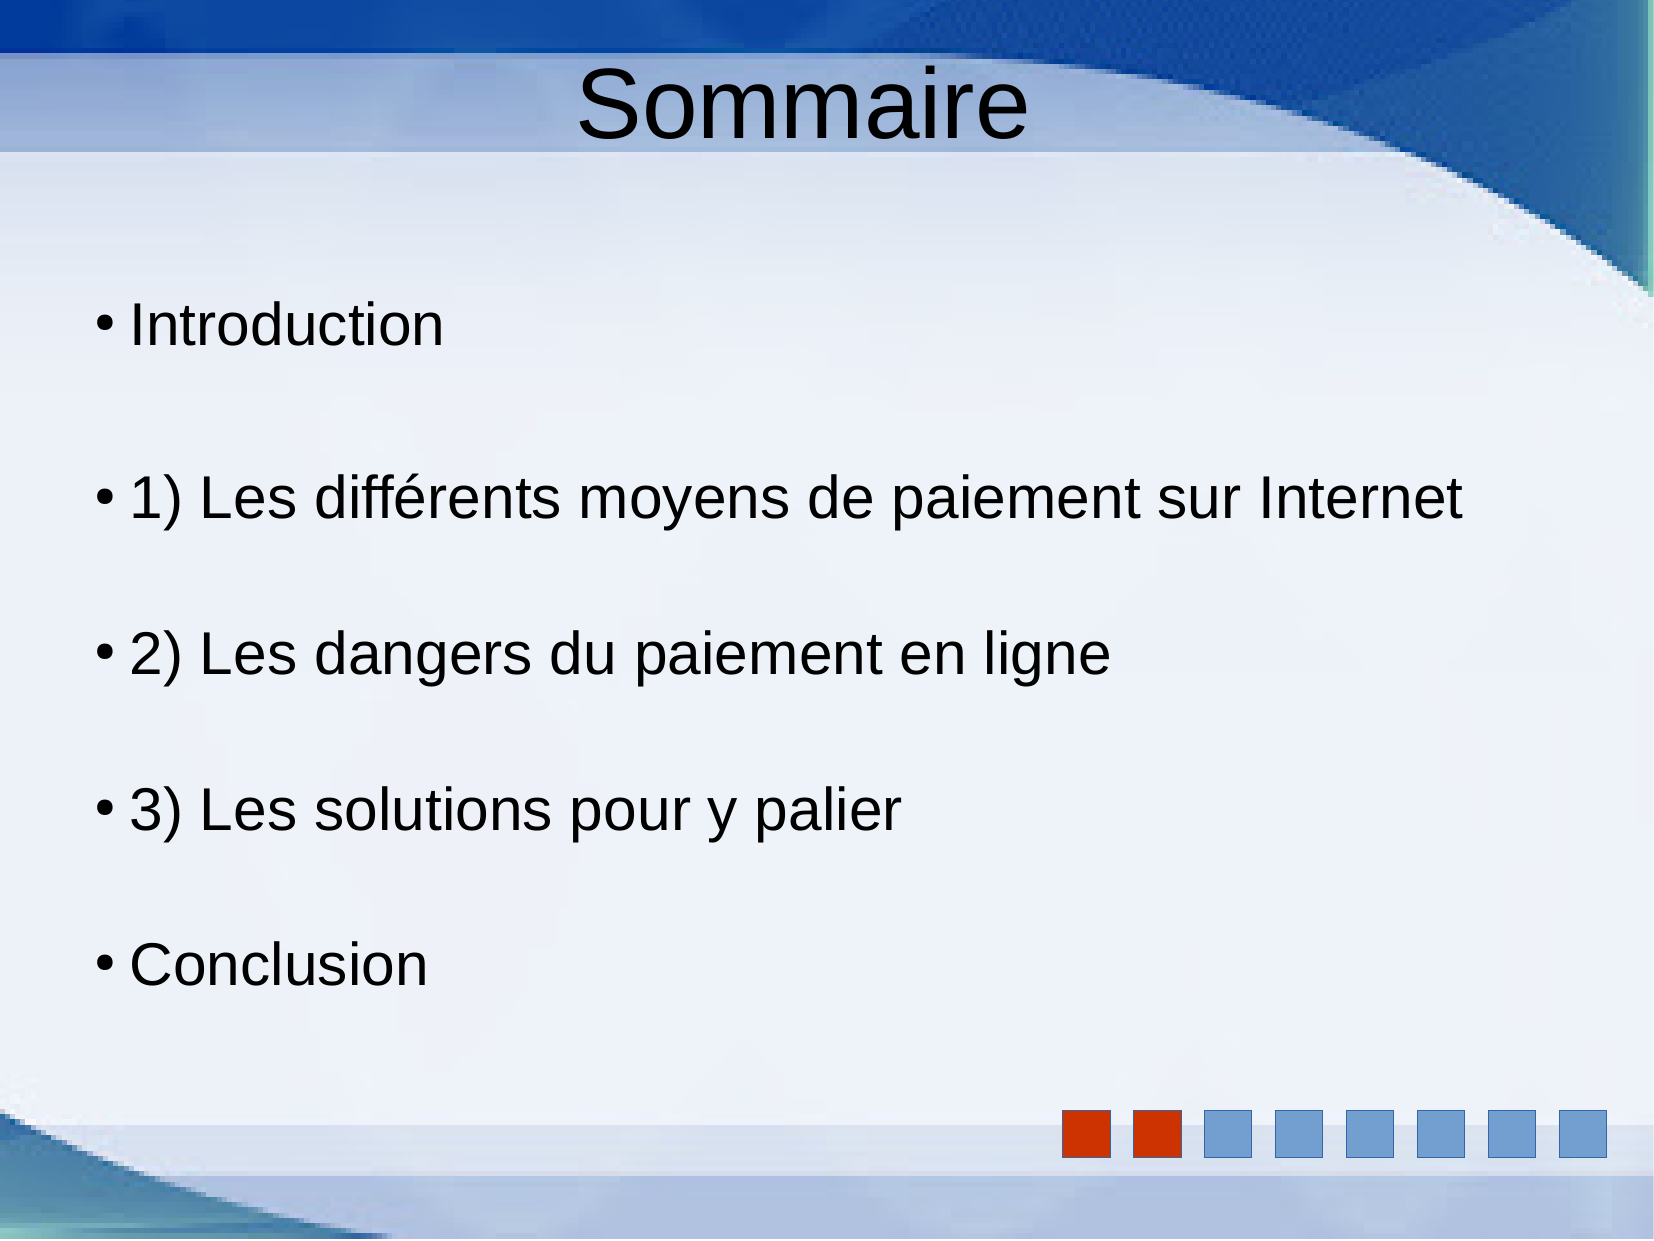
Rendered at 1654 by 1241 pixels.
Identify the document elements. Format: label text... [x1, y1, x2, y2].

text_box [1275, 1110, 1323, 1158]
text_box [1559, 1110, 1607, 1158]
text_box [1346, 1110, 1394, 1158]
picture [0, 0, 1654, 1239]
text_box [1204, 1110, 1252, 1158]
text_box [1062, 1110, 1111, 1158]
text_box [1133, 1110, 1182, 1158]
text_box [1488, 1110, 1536, 1158]
list Introduction 1) Les différents moyens de paiement sur Internet 2) Les dangers du paiement en ligne 3) Les solutions pour y palier Conclusion [82, 290, 1571, 1010]
title Sommaire [59, 0, 1548, 208]
text_box [1417, 1110, 1465, 1158]
